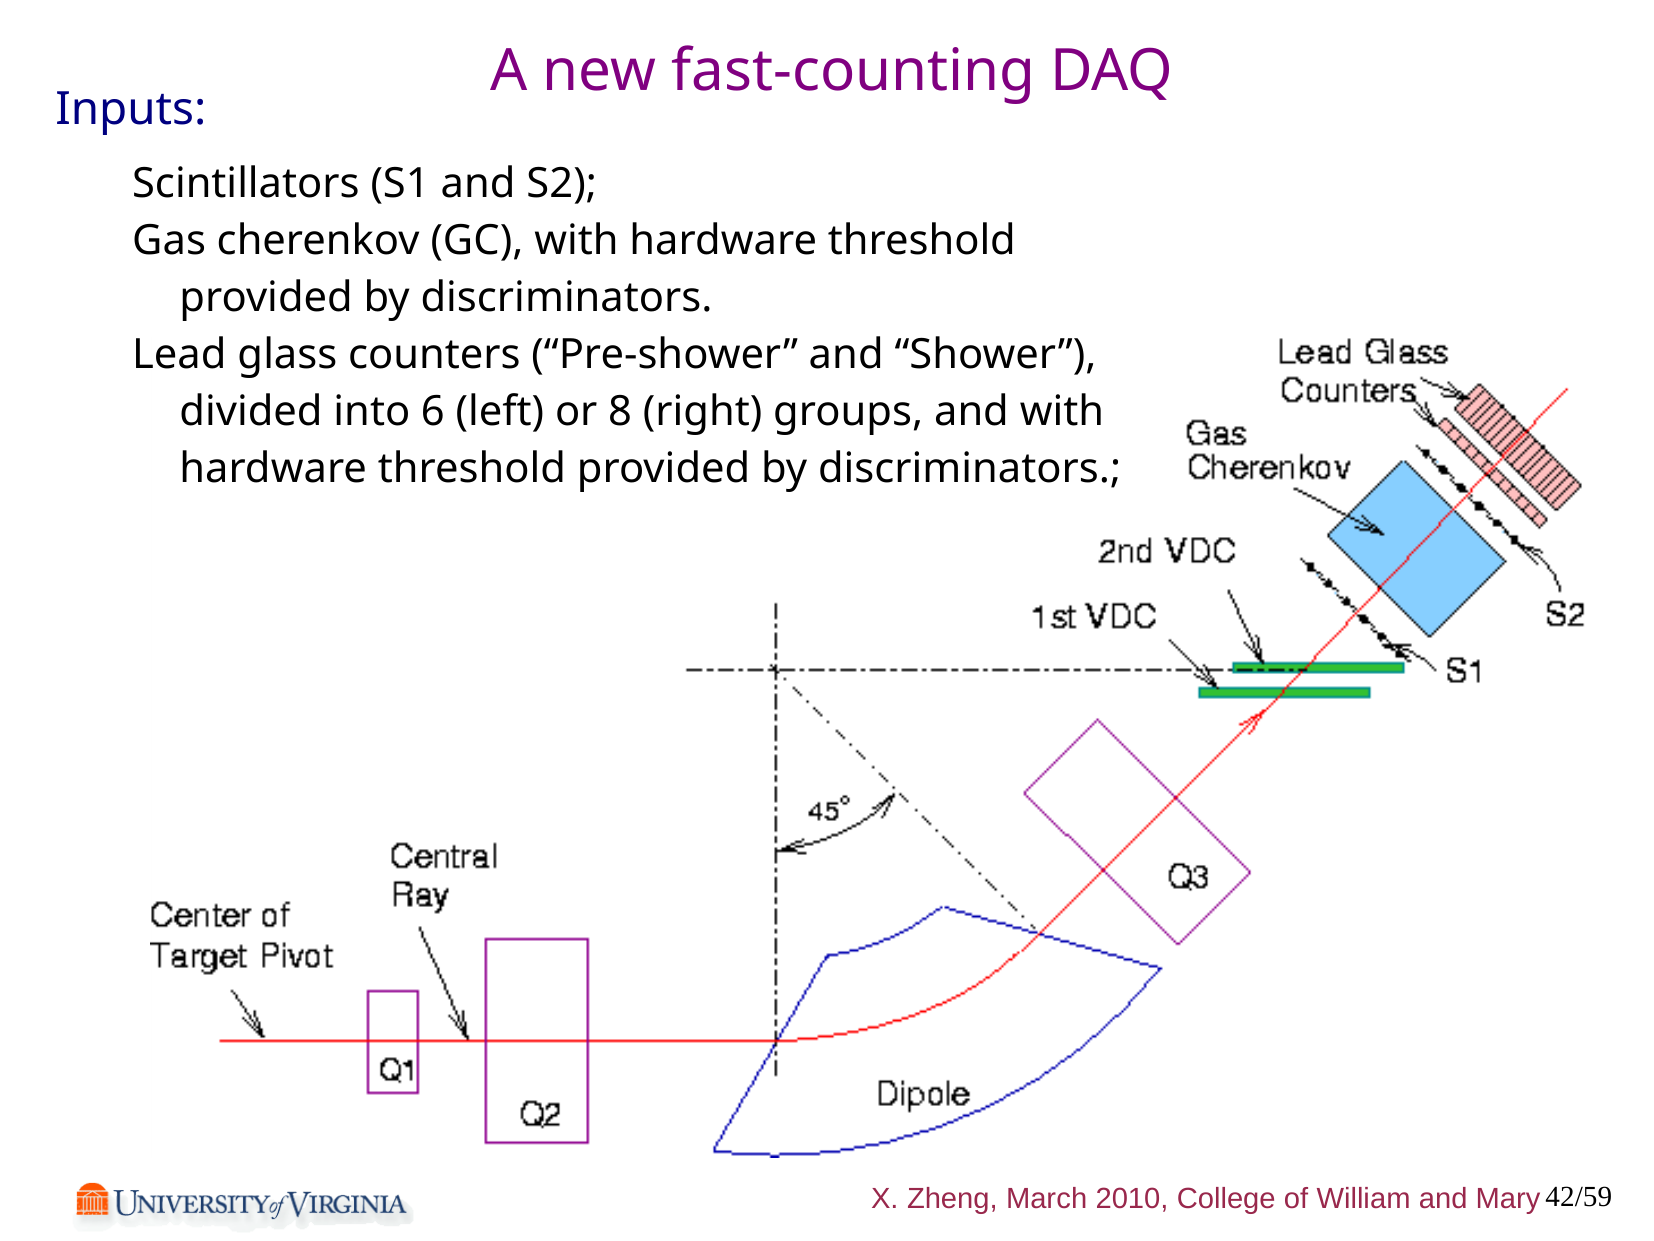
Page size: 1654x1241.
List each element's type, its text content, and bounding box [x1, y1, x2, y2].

list Inputs: Scintillators (S1 and S2); Gas cherenkov (GC), with hardware threshold provided by discriminators. Lead glass counters (“Pre-shower” and “Shower”), divided into 6 (left) or 8 (right) groups, and with hardware threshold provided by discriminators.; [37, 75, 1201, 529]
title A new fast-counting DAQ [126, 24, 1538, 111]
picture [53, 1165, 427, 1241]
picture [150, 337, 1591, 1158]
